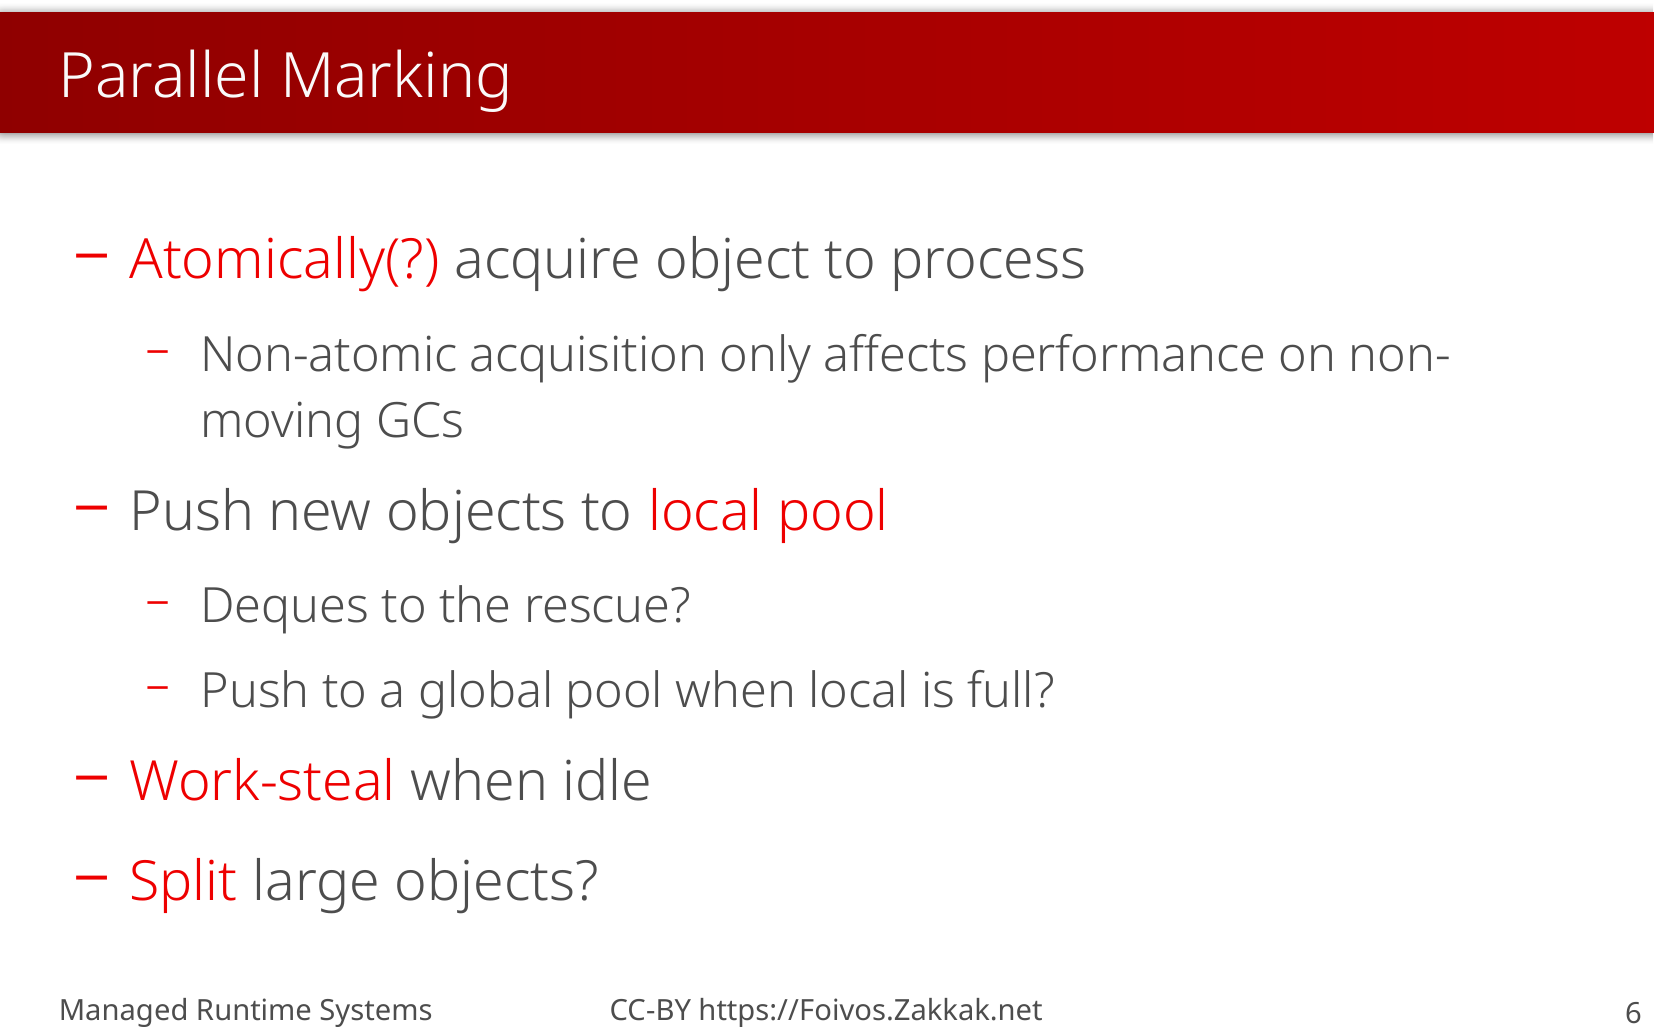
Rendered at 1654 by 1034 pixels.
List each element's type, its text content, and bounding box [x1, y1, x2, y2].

list Atomically(?) acquire object to process Non-atomic acquisition only affects performance on non-moving GCs Push new objects to local pool Deques to the rescue? Push to a global pool when local is full? Work-steal when idle Split large objects? [58, 177, 1594, 960]
title Parallel Marking [58, 7, 1329, 139]
